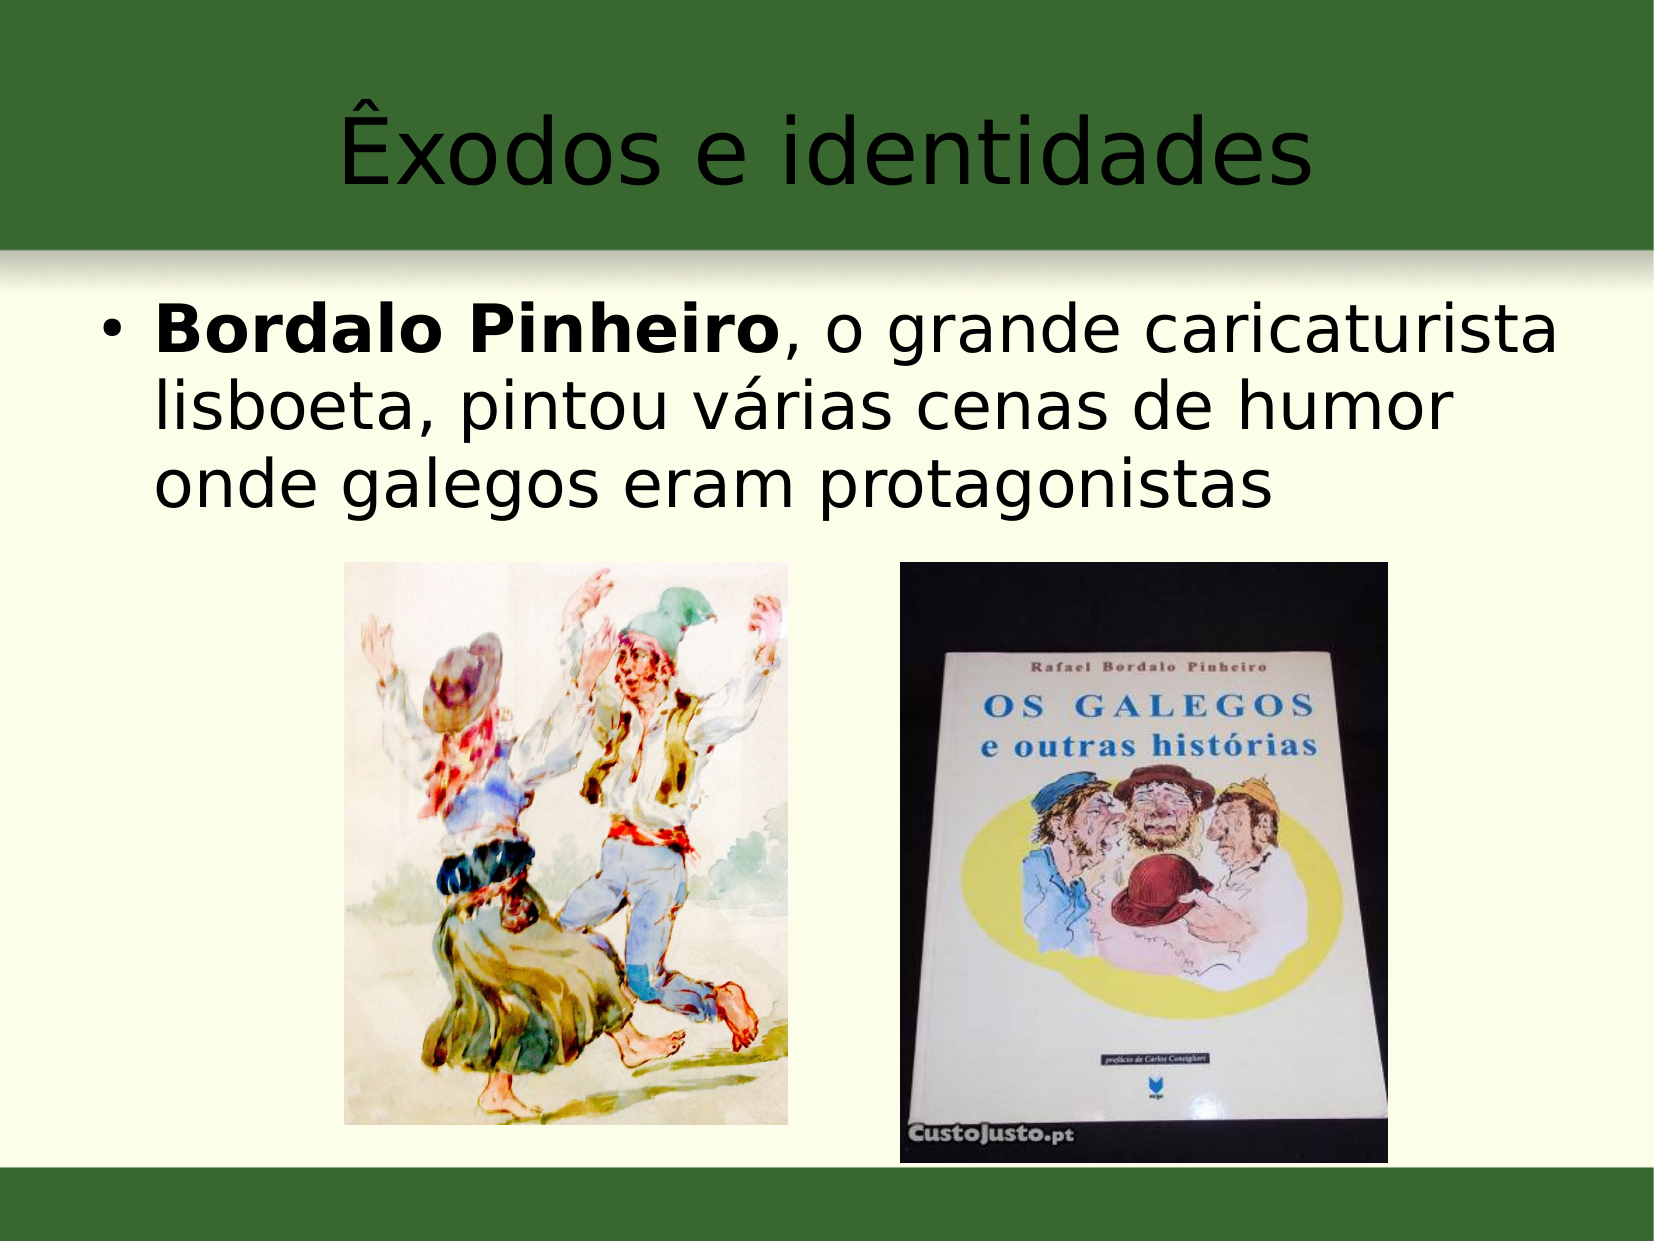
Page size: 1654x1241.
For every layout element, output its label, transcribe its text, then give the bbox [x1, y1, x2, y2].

list Bordalo Pinheiro, o grande caricaturista lisboeta, pintou várias cenas de humor onde galegos eram protagonistas [82, 290, 1571, 681]
picture [0, 0, 1654, 1241]
title Êxodos e identidades [82, 49, 1571, 257]
